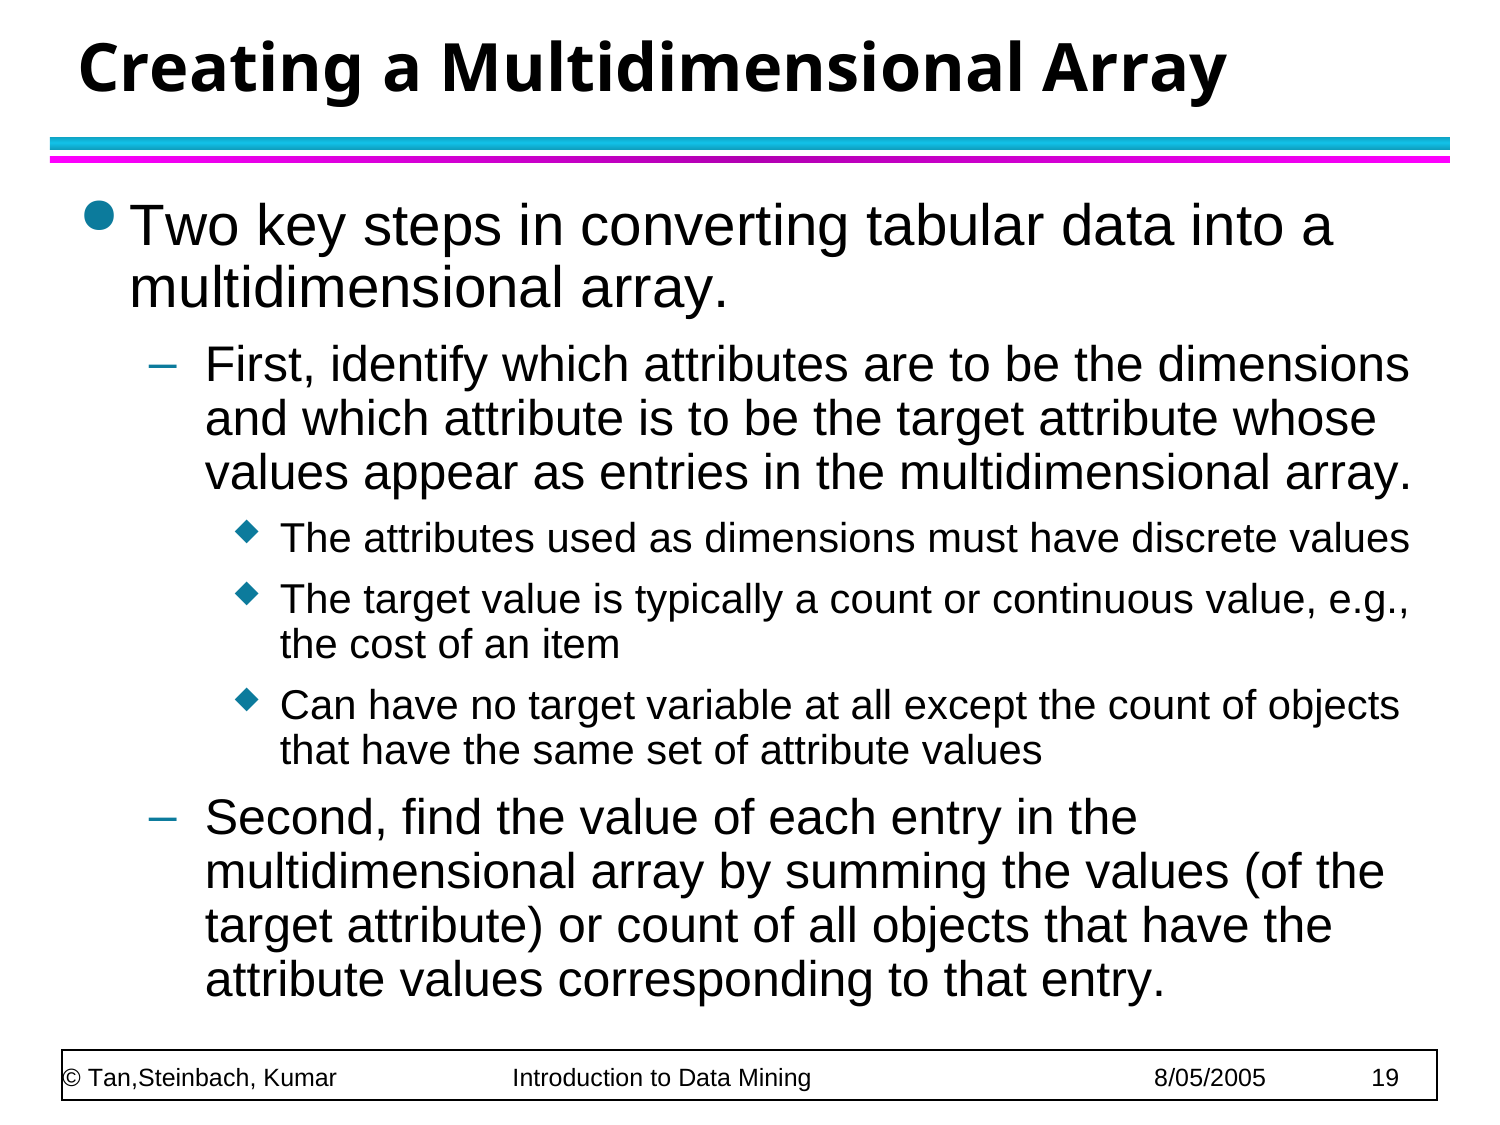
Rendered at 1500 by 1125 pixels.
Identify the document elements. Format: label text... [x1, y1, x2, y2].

title Creating a Multidimensional Array [62, 22, 1421, 113]
list Two key steps in converting tabular data into a multidimensional array. First, identify which attributes are to be the dimensions and which attribute is to be the target attribute whose values appear as entries in the multidimensional array. The attributes used as dimensions must have discrete values The target value is typically a count or continuous value, e.g., the cost of an item Can have no target variable at all except the count of objects that have the same set of attribute values Second, find the value of each entry in the multidimensional array by summing the values (of the target attribute) or count of all objects that have the attribute values corresponding to that entry. [67, 187, 1450, 1038]
